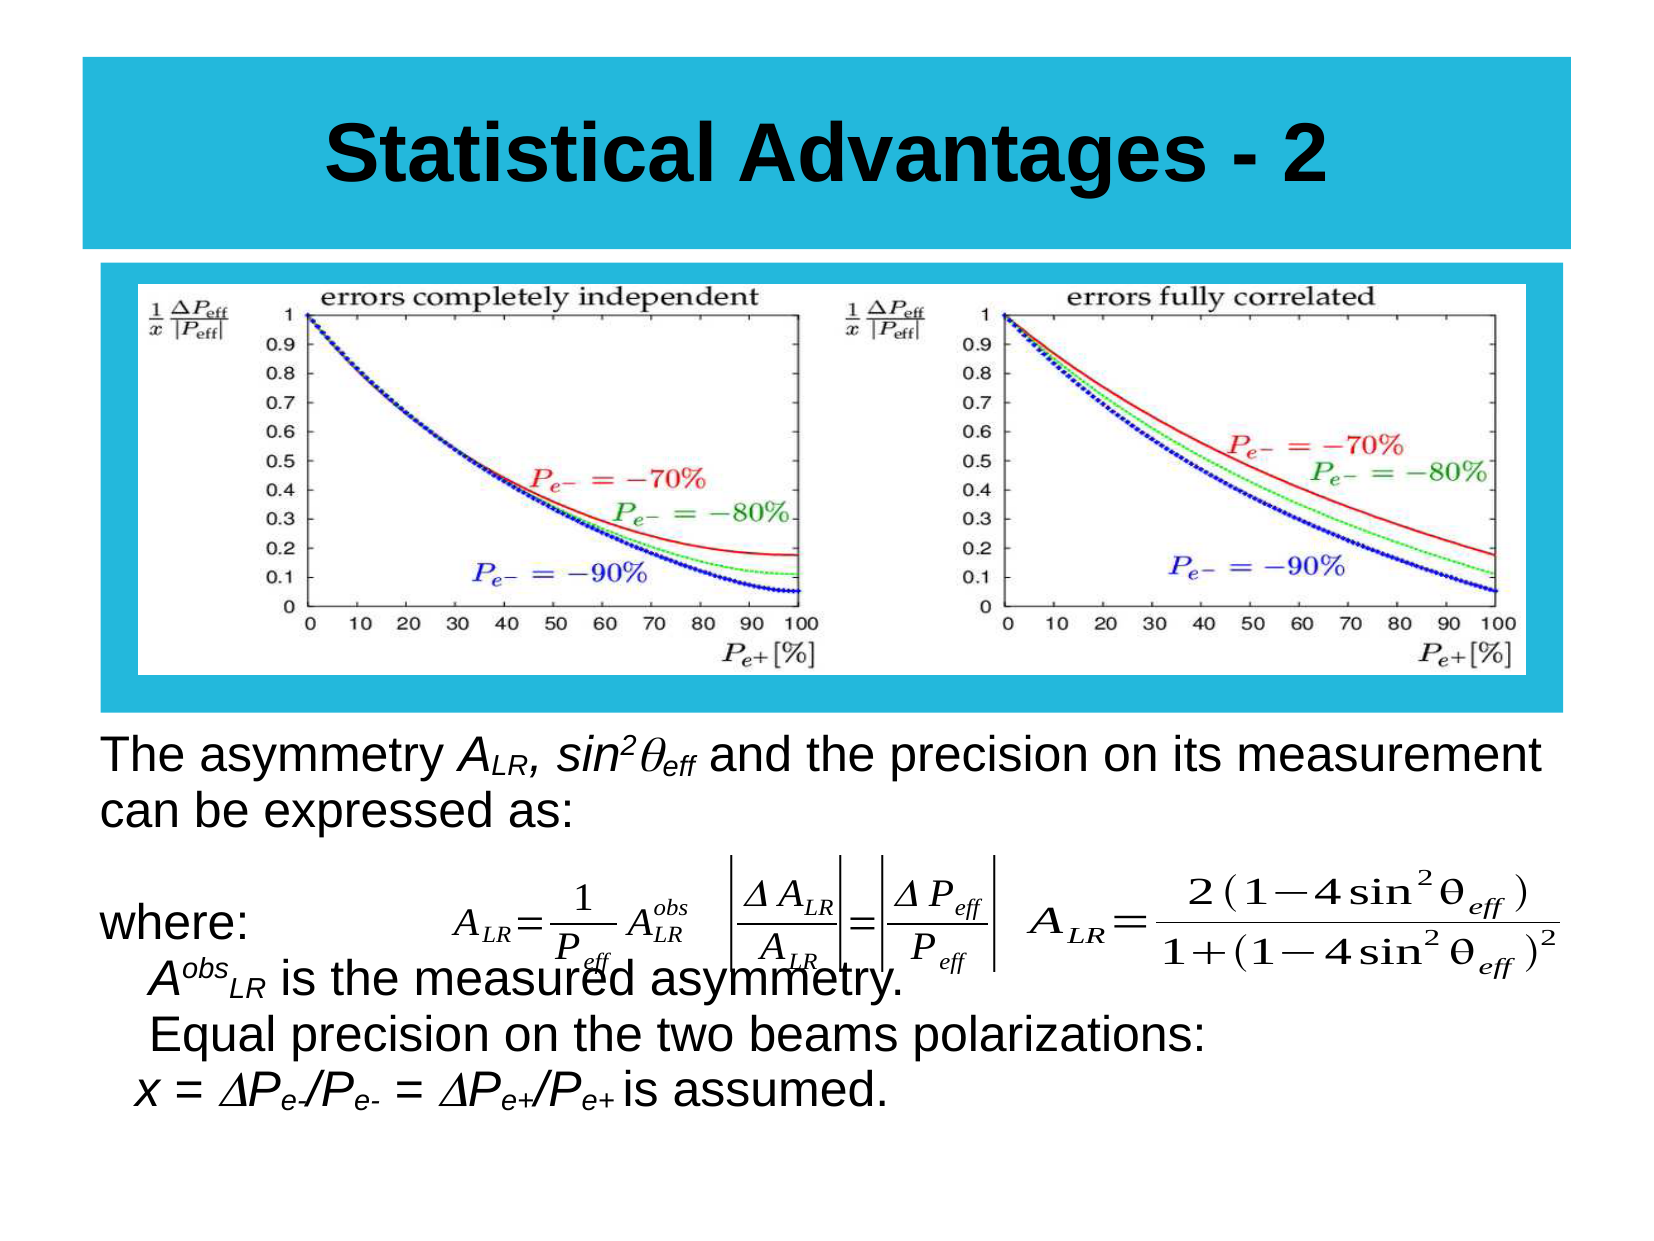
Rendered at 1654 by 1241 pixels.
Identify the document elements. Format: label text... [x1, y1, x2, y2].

text_box [100, 262, 1564, 713]
text_box The asymmetry ALR, sin2qeff and the precision on its measurement can be expressed as: where: AobsLR is the measured asymmetry. Equal precision on the two beams polarizations: x = DPe-/Pe- = DPe+/Pe+ is assumed. [84, 719, 1623, 1217]
title Statistical Advantages - 2 [82, 56, 1571, 250]
chart [440, 854, 1576, 979]
picture [138, 284, 1526, 676]
